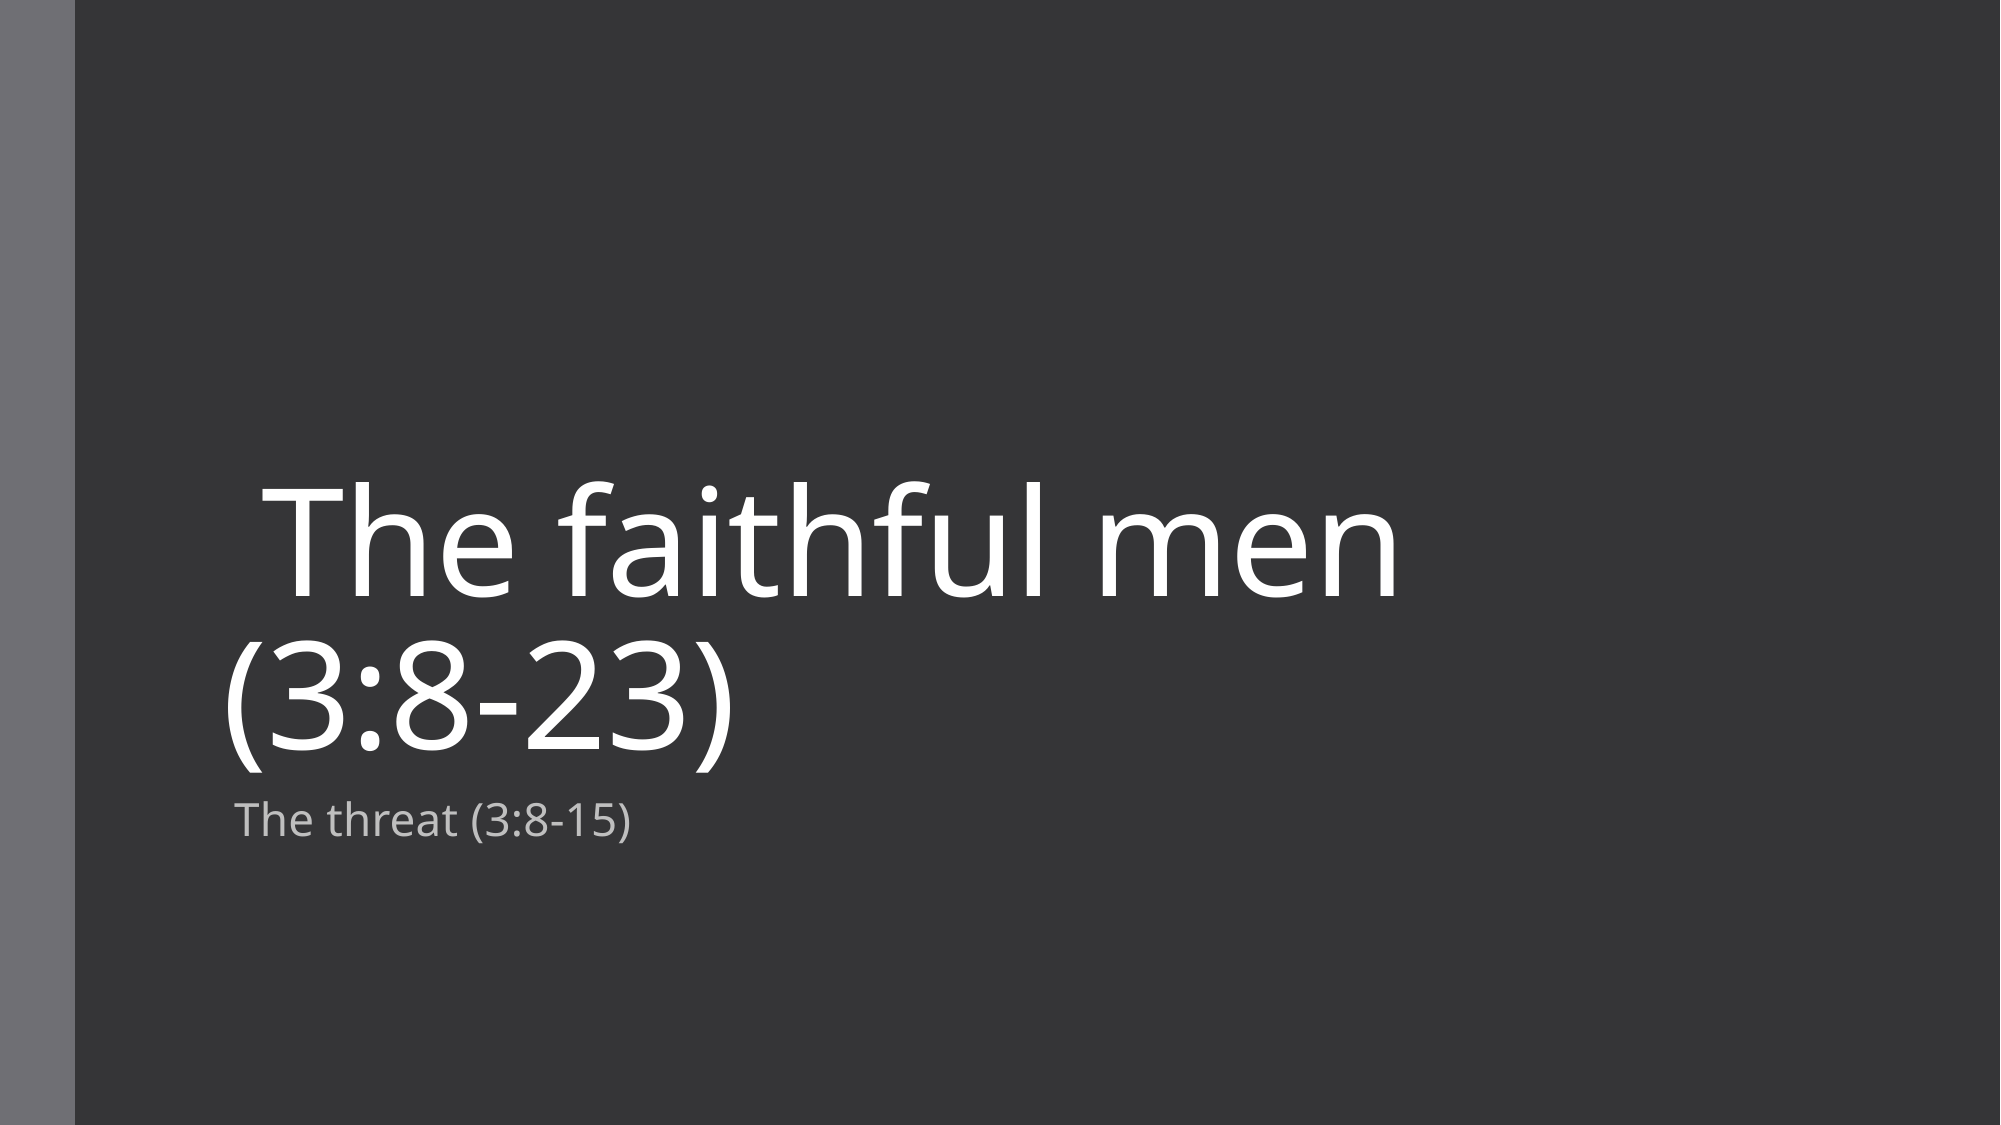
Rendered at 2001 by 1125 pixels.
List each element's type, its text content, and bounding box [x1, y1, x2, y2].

subtitle The threat (3:8-15) [206, 787, 1752, 1066]
title The faithful men (3:8-23) [206, 124, 1752, 787]
